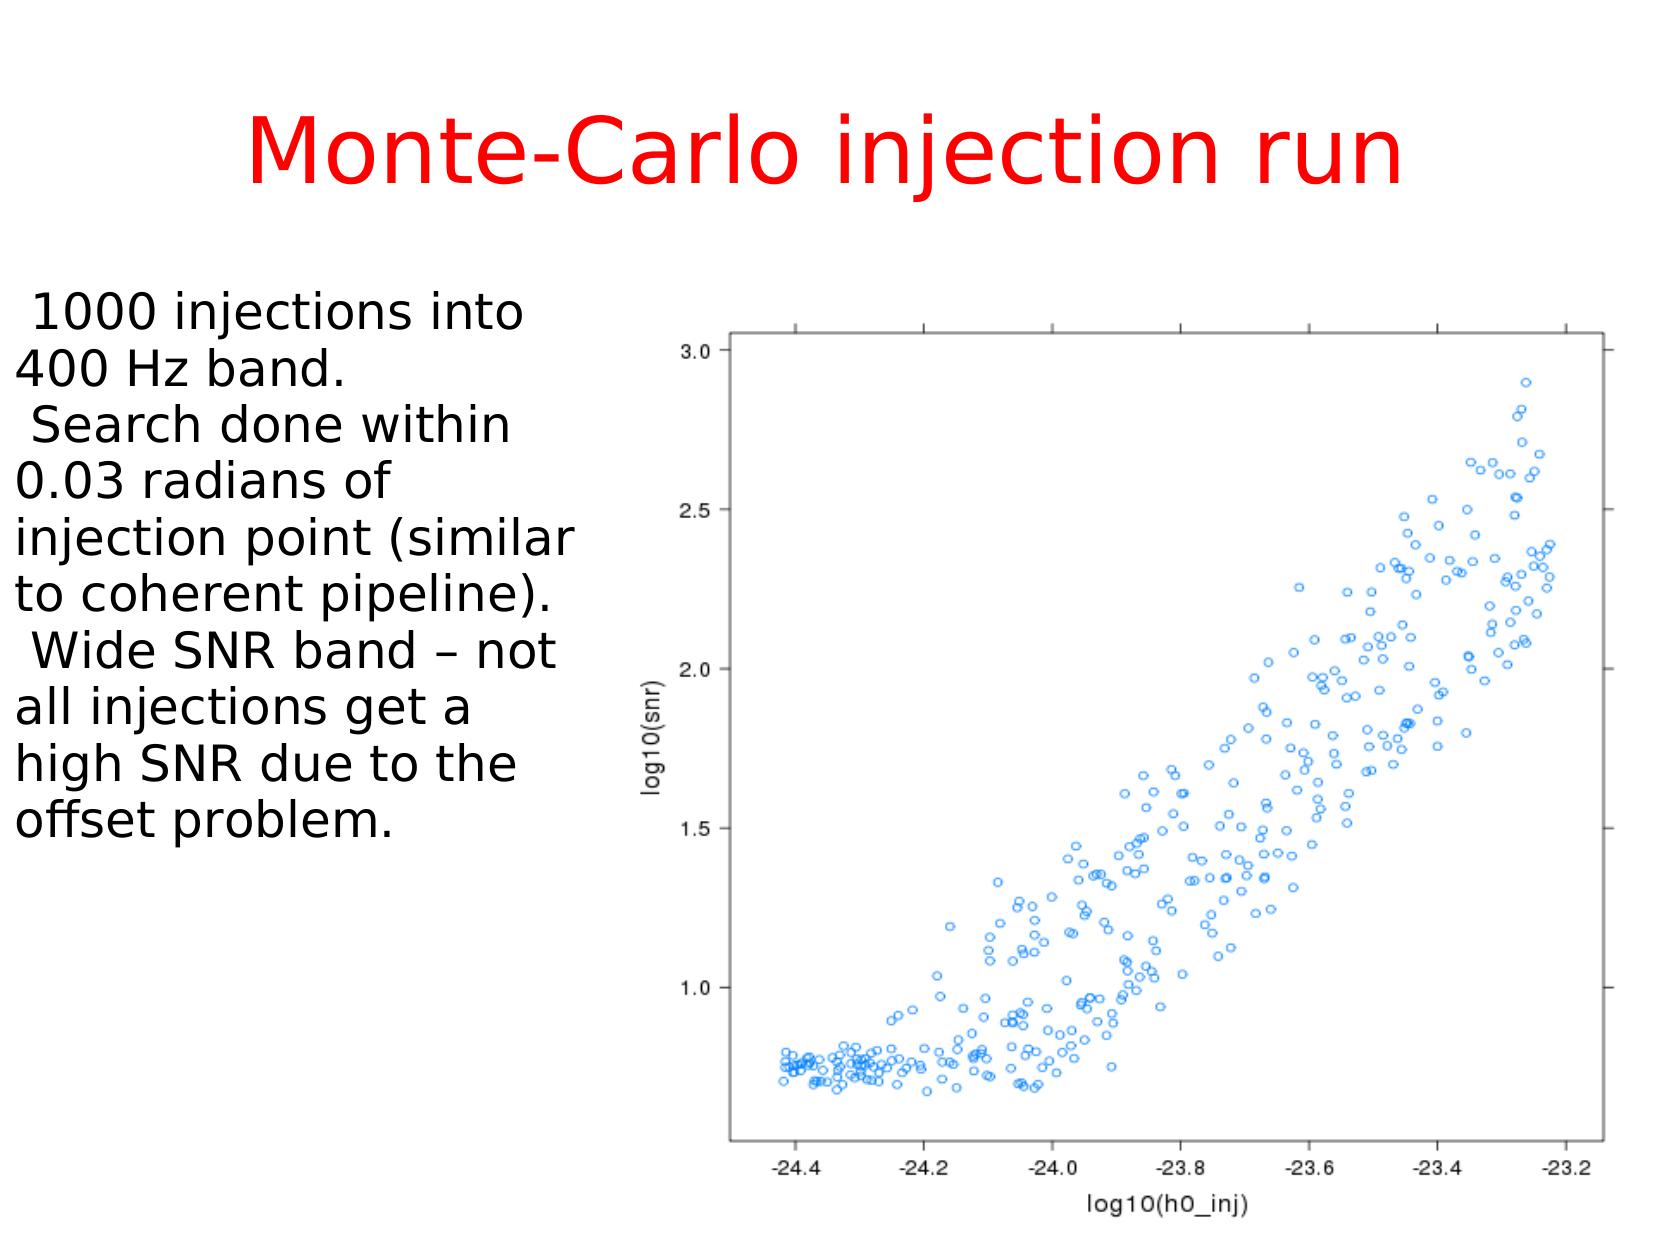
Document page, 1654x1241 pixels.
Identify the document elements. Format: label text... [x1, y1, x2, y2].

text_box 1000 injections into 400 Hz band. Search done within 0.03 radians of injection point (similar to coherent pipeline). Wide SNR band – not all injections get a high SNR due to the offset problem. [0, 277, 606, 859]
title Monte-Carlo injection run [82, 49, 1571, 257]
picture [620, 277, 1654, 1241]
